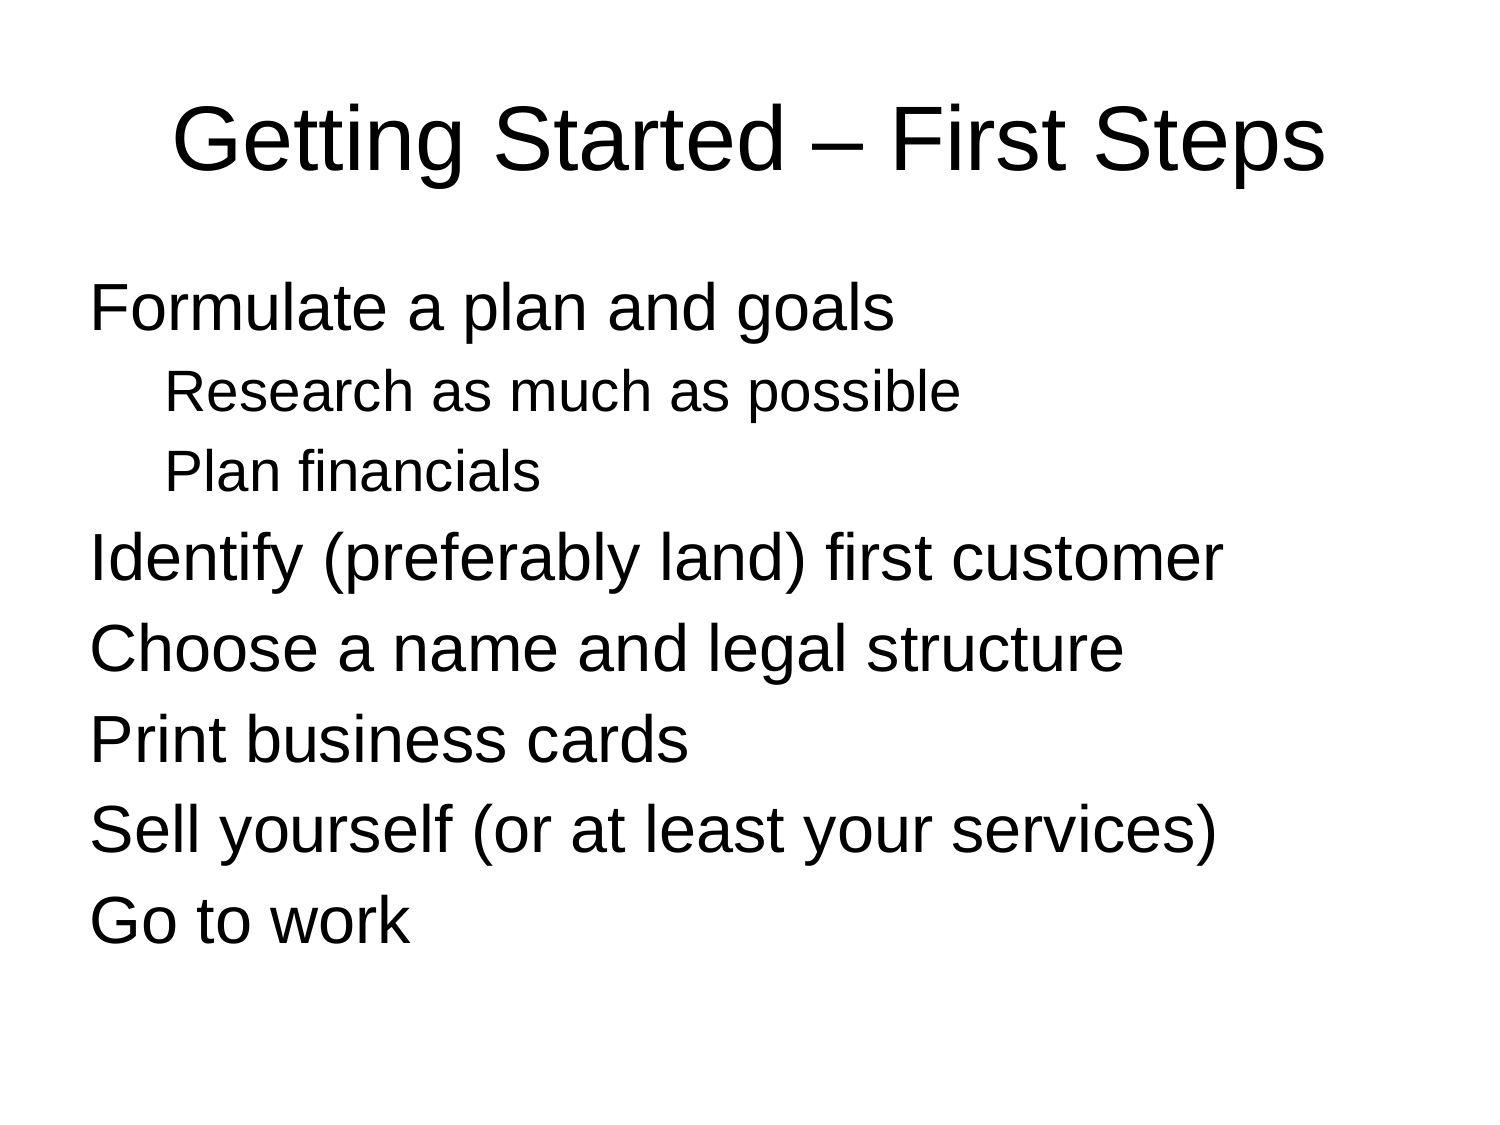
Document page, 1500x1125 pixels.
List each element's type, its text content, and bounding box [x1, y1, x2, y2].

title Getting Started – First Steps [75, 45, 1426, 233]
list Formulate a plan and goals Research as much as possible Plan financials Identify (preferably land) first customer Choose a name and legal structure Print business cards Sell yourself (or at least your services) Go to work [75, 262, 1426, 1010]
